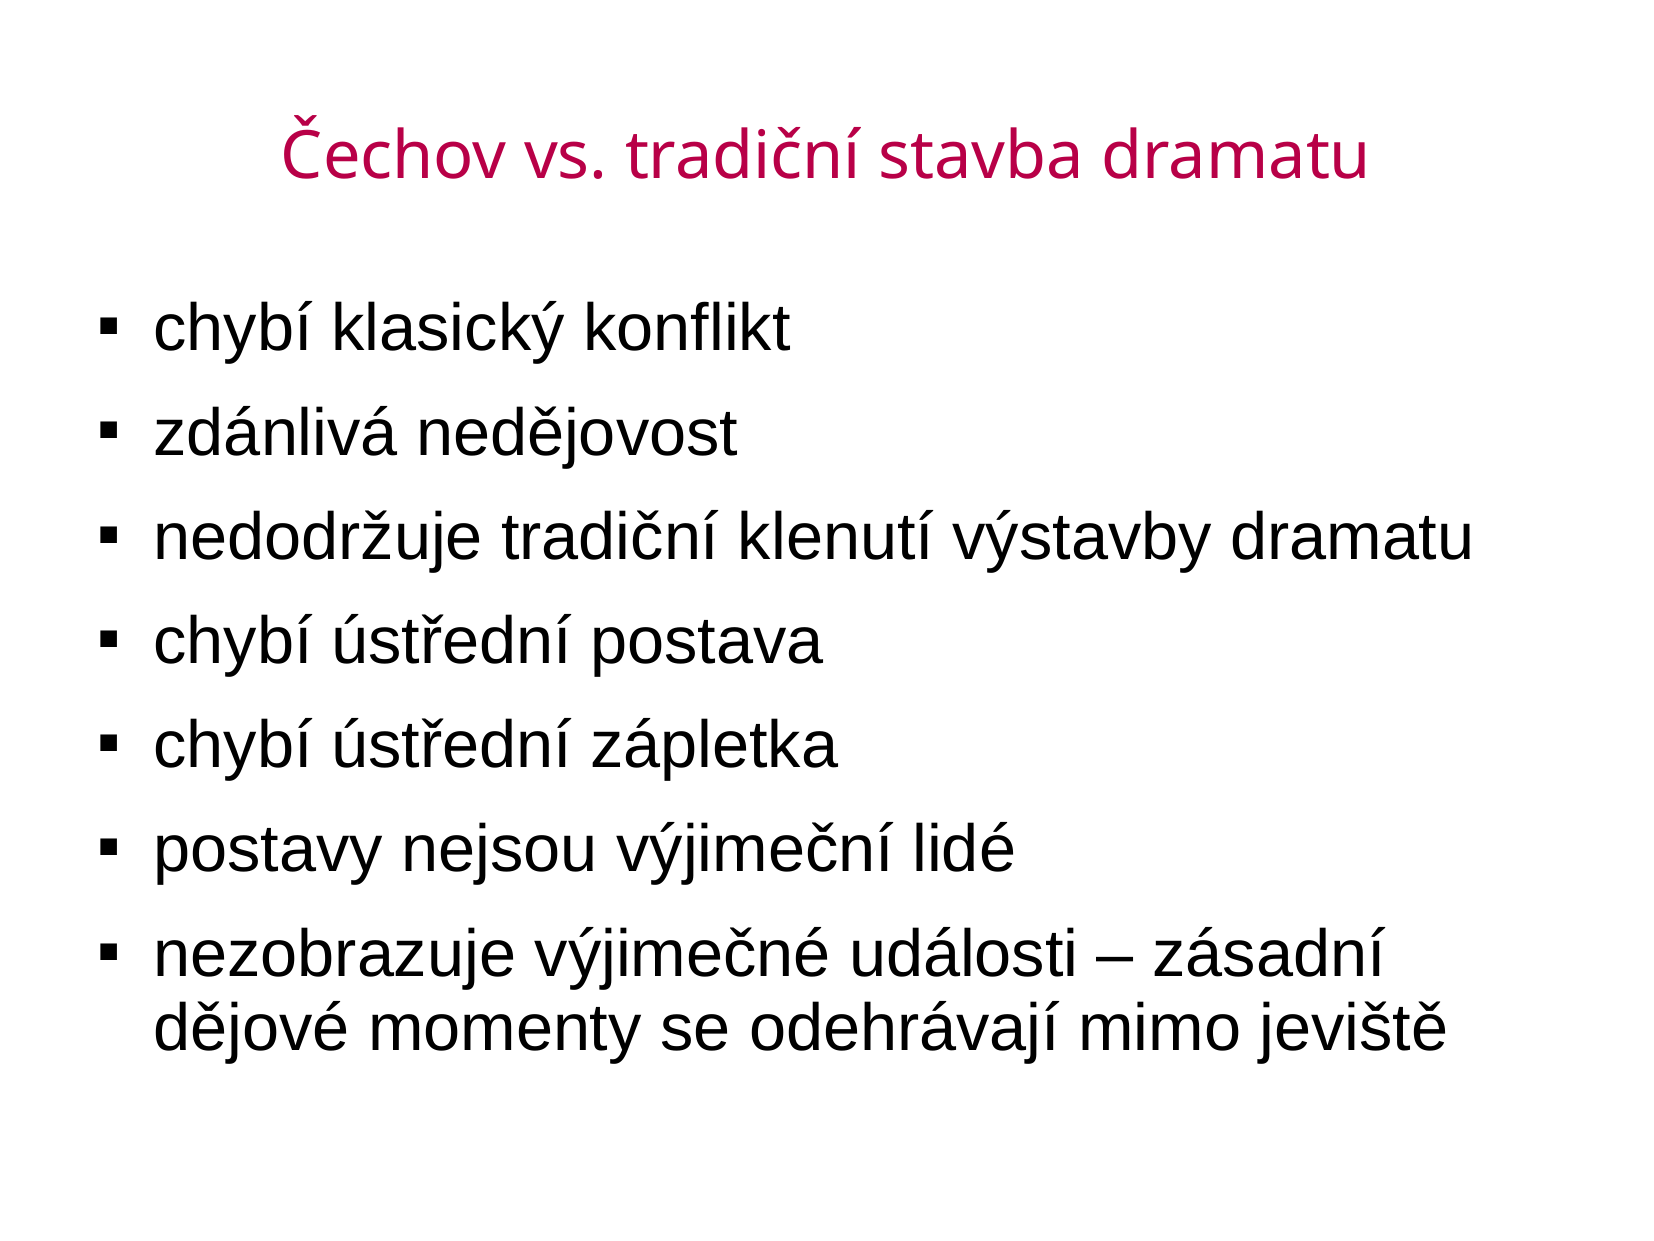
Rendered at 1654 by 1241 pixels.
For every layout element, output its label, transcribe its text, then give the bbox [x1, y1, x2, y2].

title Čechov vs. tradiční stavba dramatu [82, 49, 1571, 257]
list chybí klasický konflikt zdánlivá nedějovost nedodržuje tradiční klenutí výstavby dramatu chybí ústřední postava chybí ústřední zápletka postavy nejsou výjimeční lidé nezobrazuje výjimečné události – zásadní dějové momenty se odehrávají mimo jeviště [82, 290, 1571, 1109]
